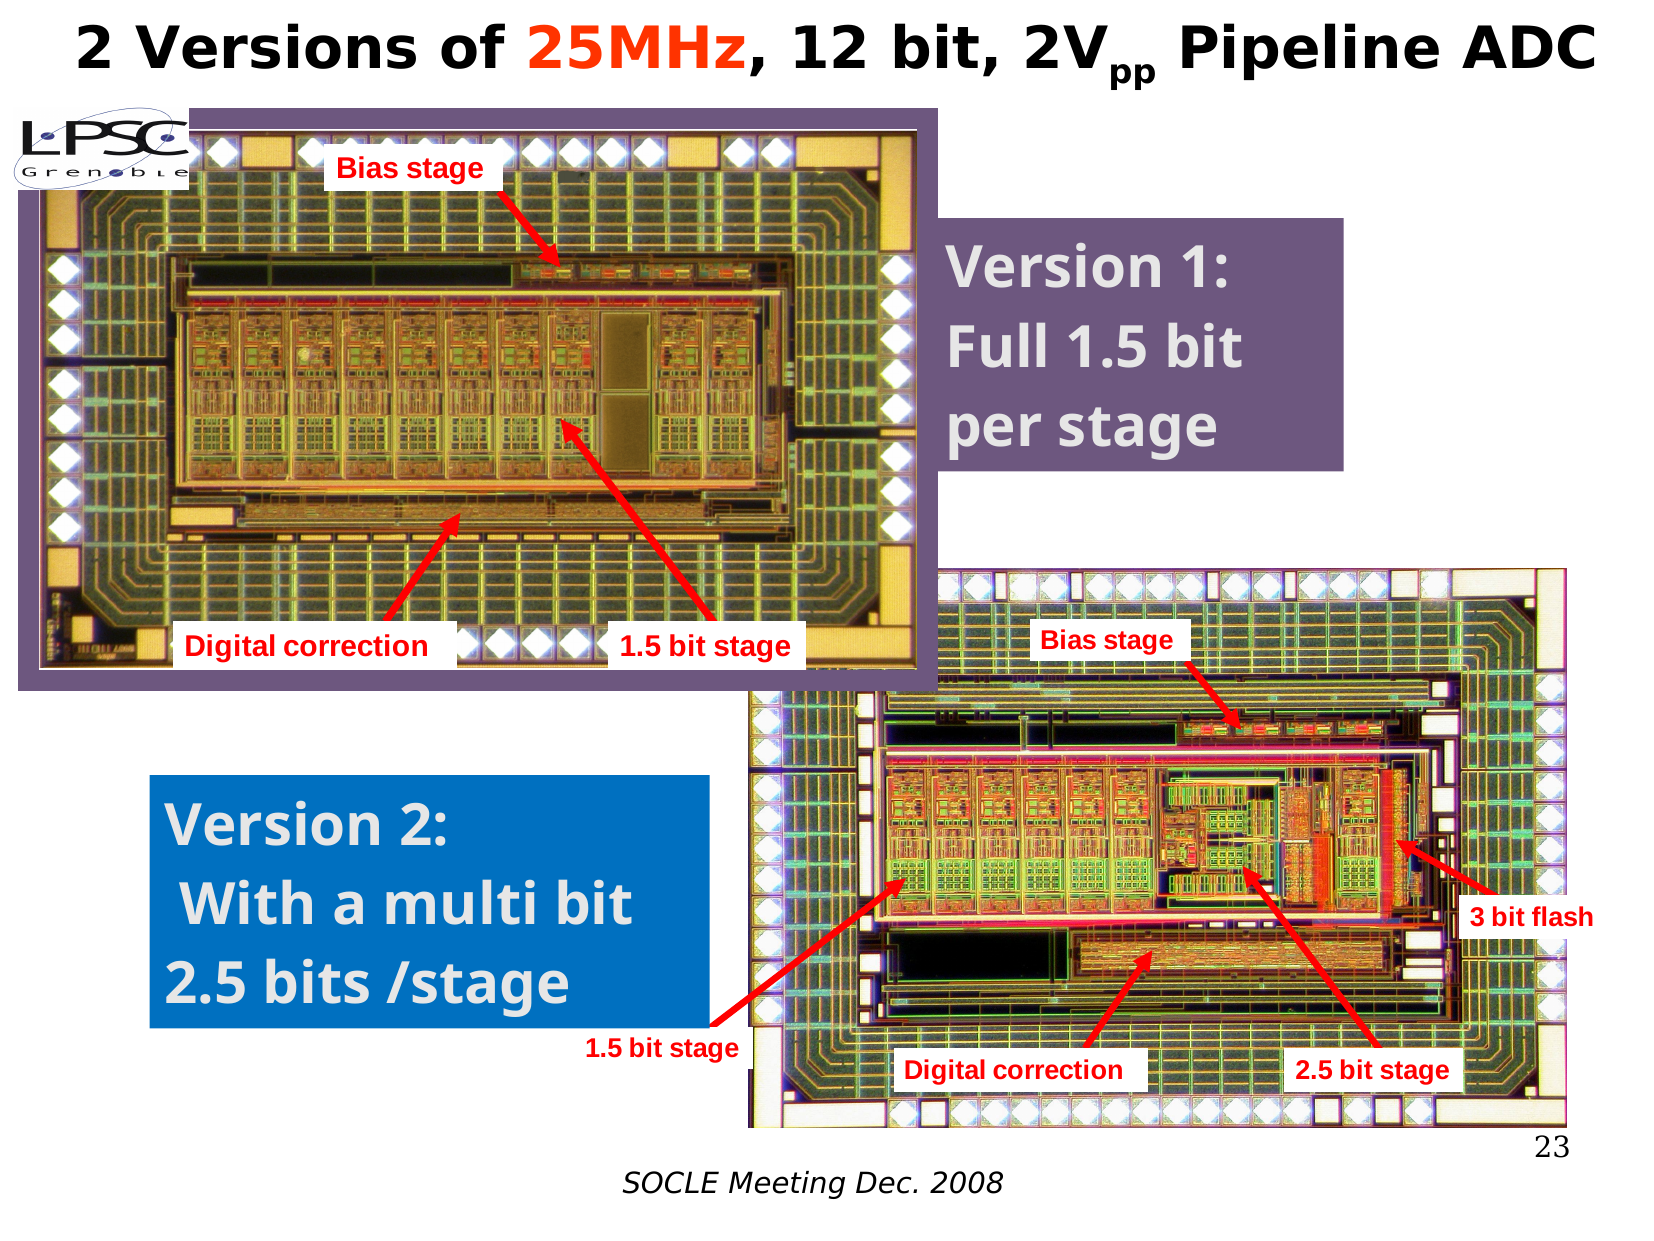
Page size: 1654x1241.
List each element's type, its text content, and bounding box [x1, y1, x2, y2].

text_box Version 2: With a multi bit 2.5 bits /stage [149, 775, 710, 1029]
picture [568, 566, 1638, 1128]
picture [13, 107, 918, 671]
text_box Version 1: Full 1.5 bit per stage [938, 218, 1344, 472]
title 2 Versions of 25MHz, 12 bit, 2Vpp Pipeline ADC [19, 7, 1654, 100]
